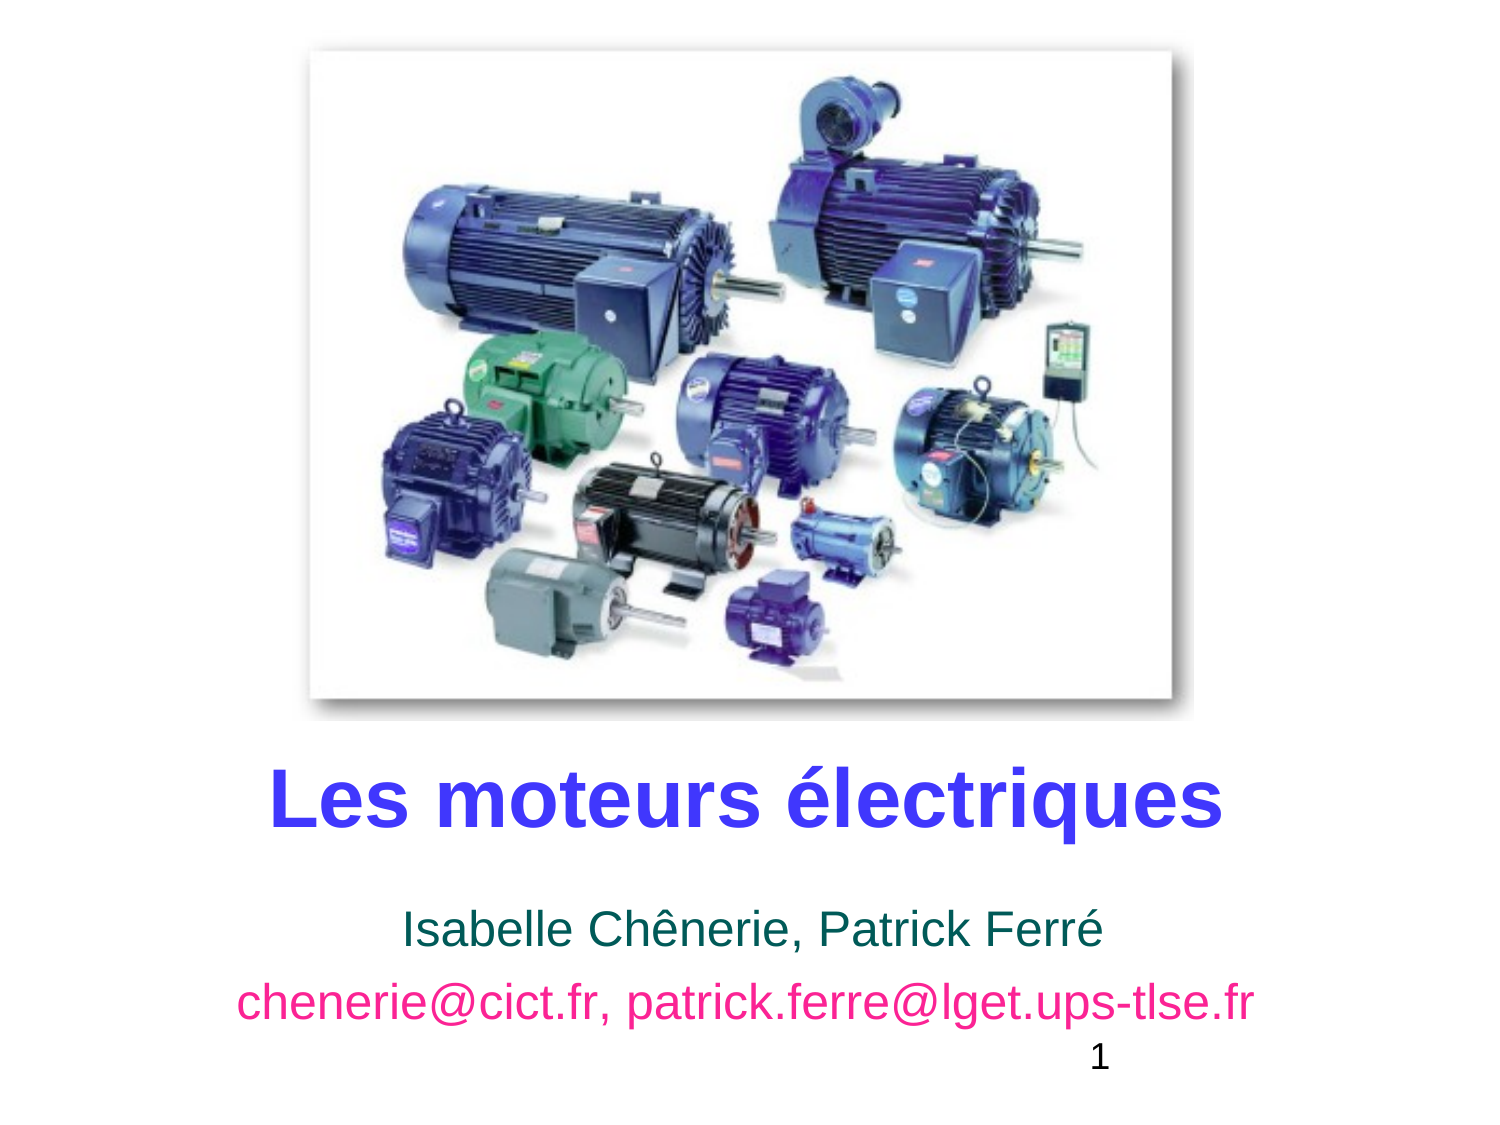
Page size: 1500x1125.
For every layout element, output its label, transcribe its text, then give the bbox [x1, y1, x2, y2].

subtitle Isabelle Chênerie, Patrick Ferré chenerie@cict.fr, patrick.ferre@lget.ups-tlse.fr [47, 889, 1459, 1125]
chart [289, 31, 1194, 721]
title Les moteurs électriques [53, 739, 1441, 889]
